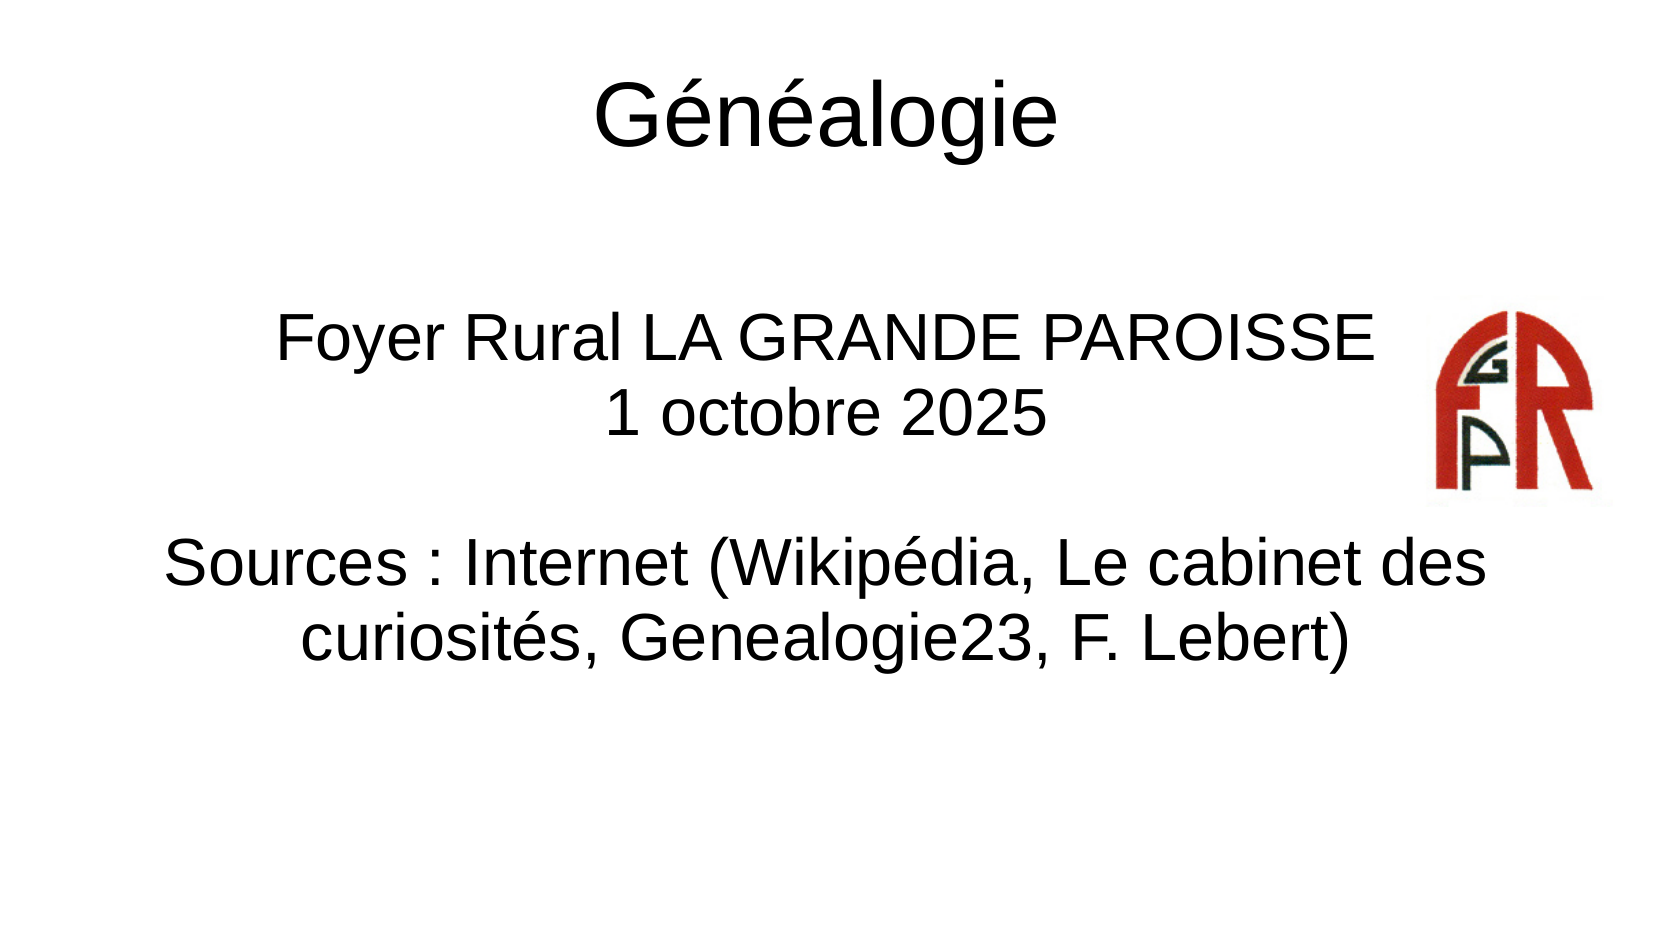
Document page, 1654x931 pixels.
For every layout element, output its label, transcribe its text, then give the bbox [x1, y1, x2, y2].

title Généalogie [82, 37, 1571, 193]
picture [1417, 295, 1617, 507]
subtitle Foyer Rural LA GRANDE PAROISSE 1 octobre 2025 Sources : Internet (Wikipédia, Le cabinet des curiosités, Genealogie23, F. Lebert) [82, 217, 1571, 758]
